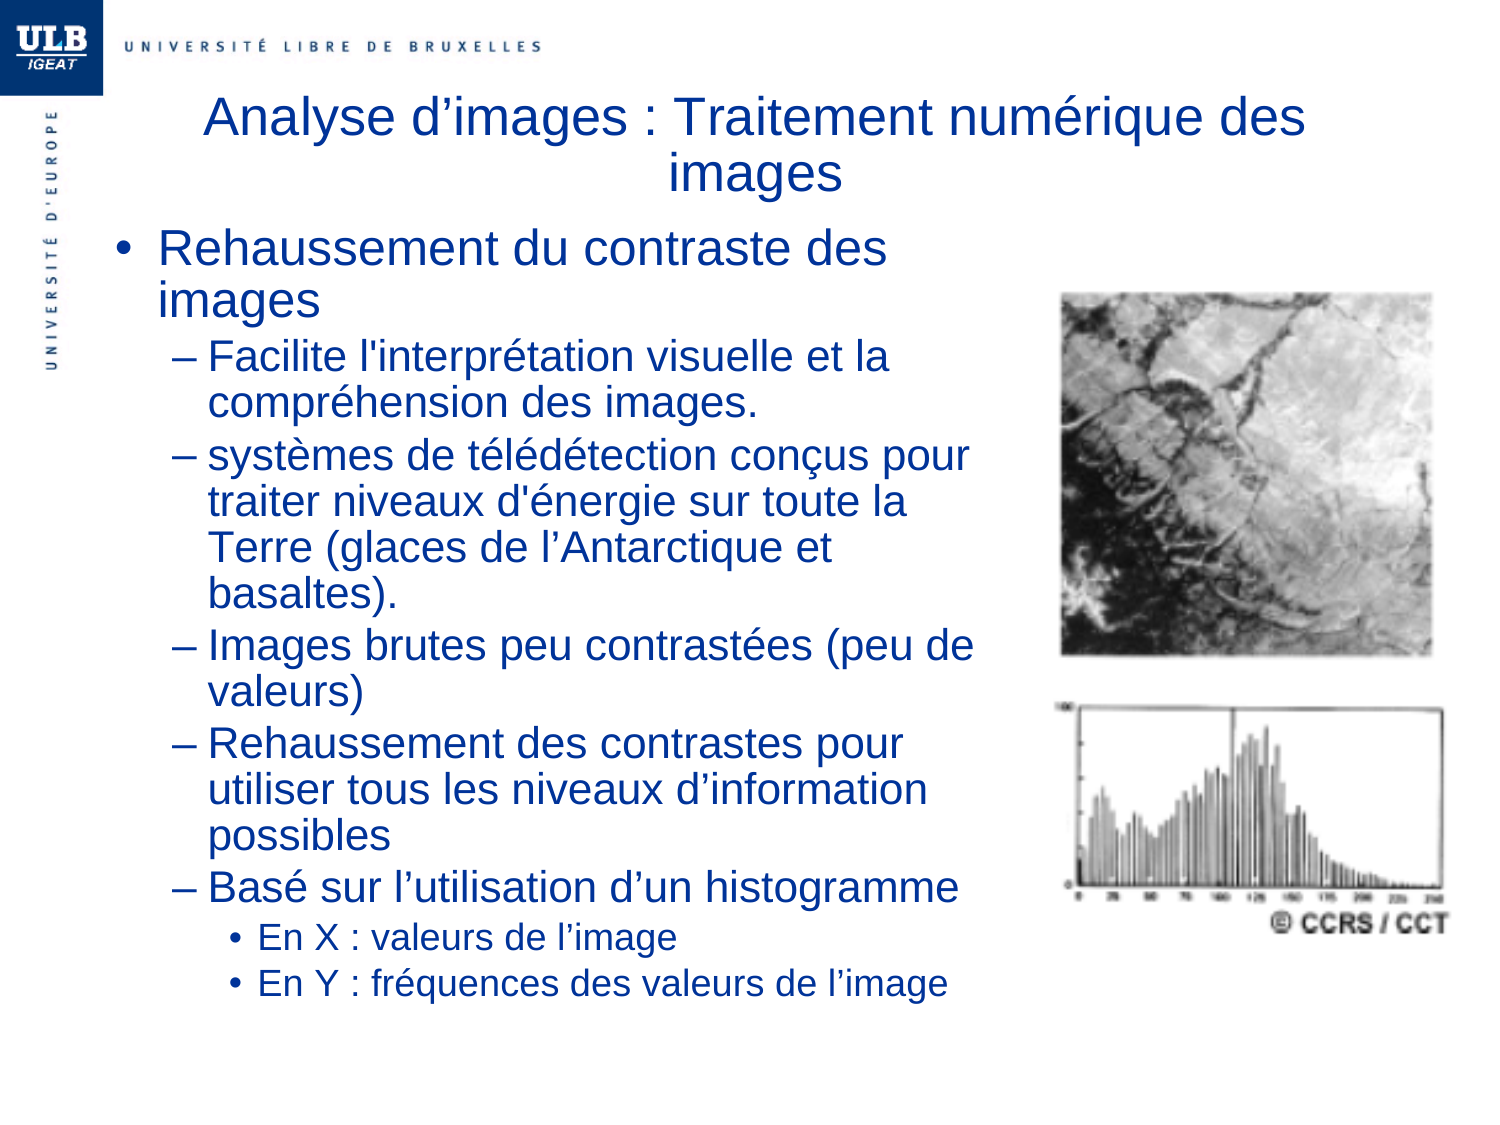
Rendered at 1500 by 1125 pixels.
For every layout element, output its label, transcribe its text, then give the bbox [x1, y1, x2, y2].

list Rehaussement du contraste des images Facilite l'interprétation visuelle et la compréhension des images. systèmes de télédétection conçus pour traiter niveaux d'énergie sur toute la Terre (glaces de l’Antarctique et basaltes). Images brutes peu contrastées (peu de valeurs) Rehaussement des contrastes pour utiliser tous les niveaux d’information possibles Basé sur l’utilisation d’un histogramme En X : valeurs de l’image En Y : fréquences des valeurs de l’image [99, 215, 1000, 1054]
title Analyse d’images : Traitement numérique des images [99, 53, 1413, 241]
picture [0, 0, 1500, 1125]
